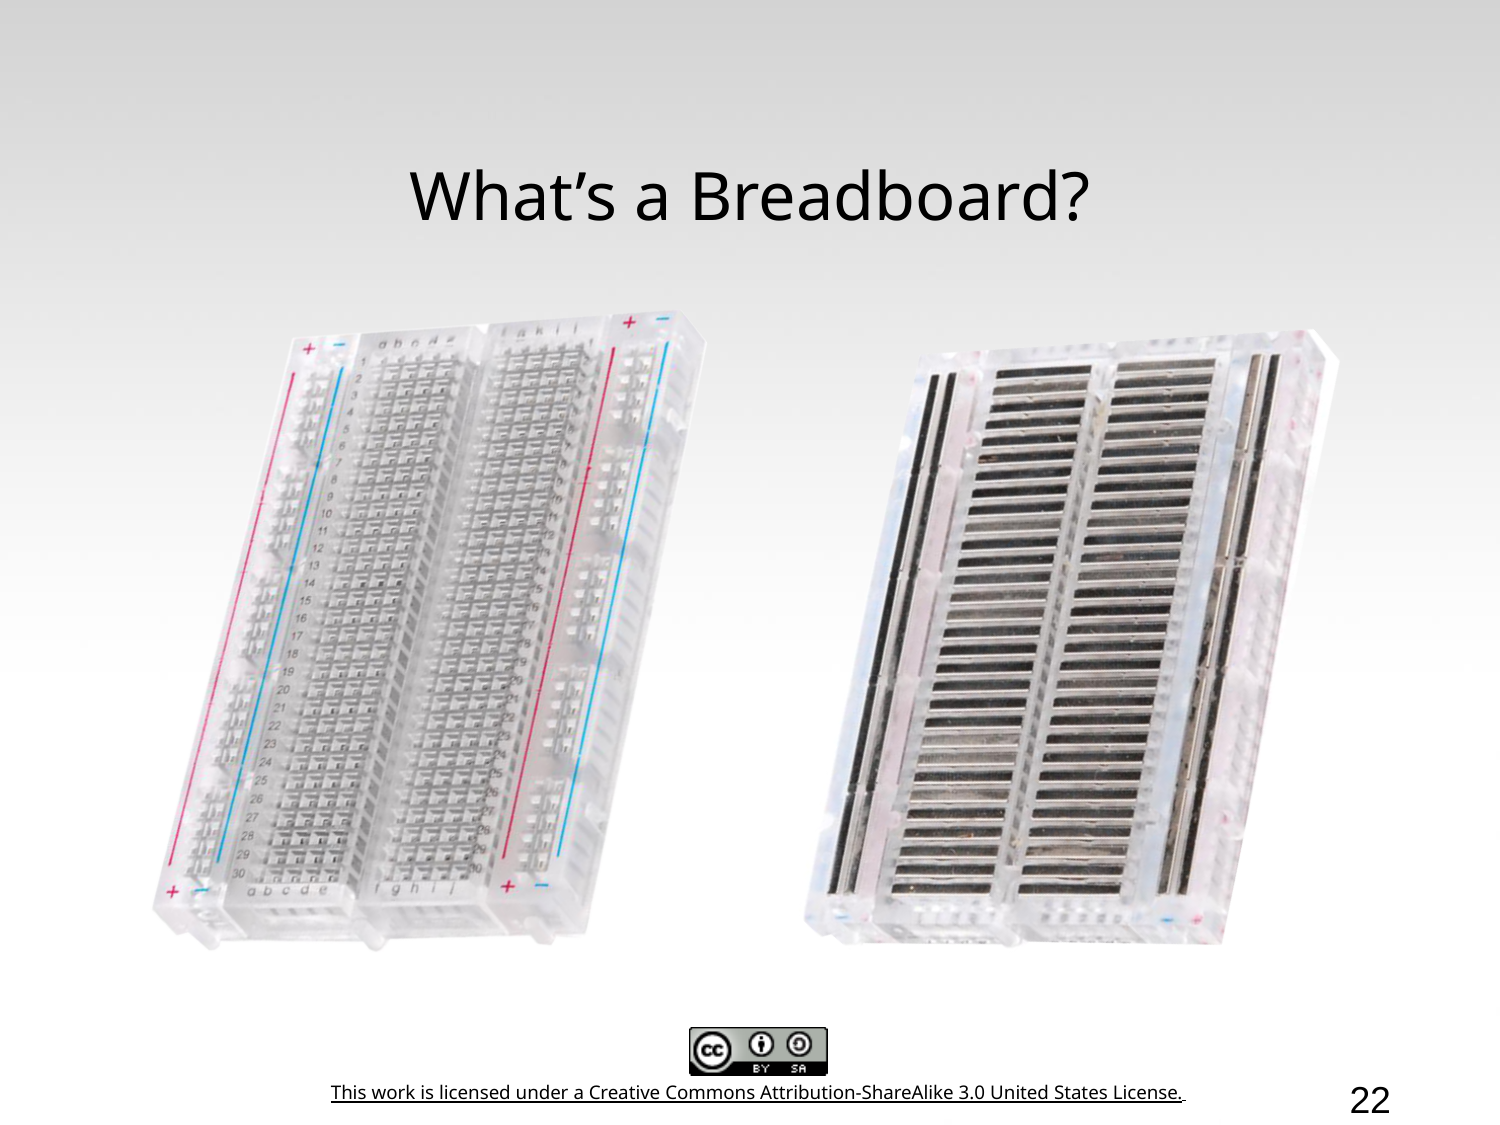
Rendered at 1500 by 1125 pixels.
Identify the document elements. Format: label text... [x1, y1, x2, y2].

title What’s a Breadboard? [112, 99, 1388, 288]
picture [0, 0, 1500, 1125]
